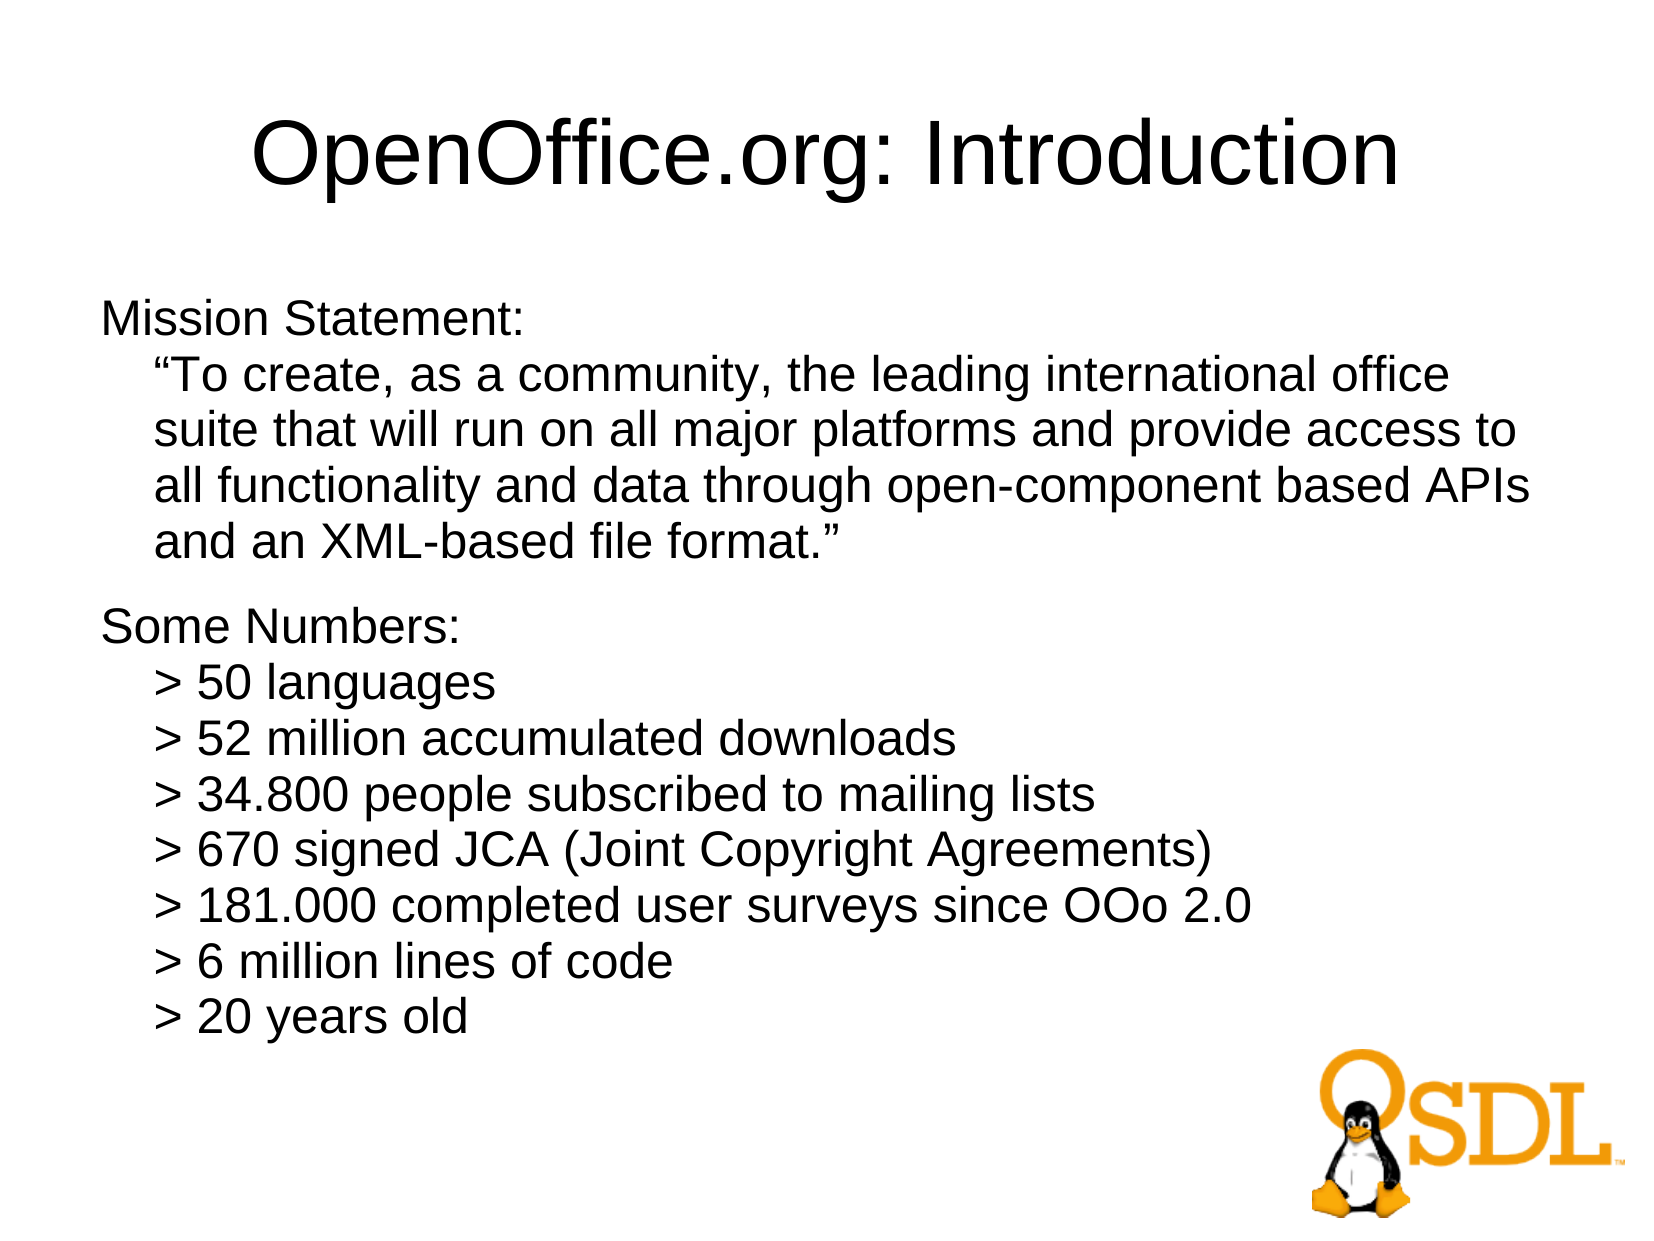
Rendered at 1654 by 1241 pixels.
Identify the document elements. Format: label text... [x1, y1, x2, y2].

title OpenOffice.org: Introduction [82, 49, 1571, 257]
picture [1312, 1049, 1625, 1218]
list Mission Statement: “To create, as a community, the leading international office suite that will run on all major platforms and provide access to all functionality and data through open-component based APIs and an XML-based file format.” Some Numbers: > 50 languages > 52 million accumulated downloads > 34.800 people subscribed to mailing lists > 670 signed JCA (Joint Copyright Agreements) > 181.000 completed user surveys since OOo 2.0 > 6 million lines of code > 20 years old [82, 290, 1571, 1109]
